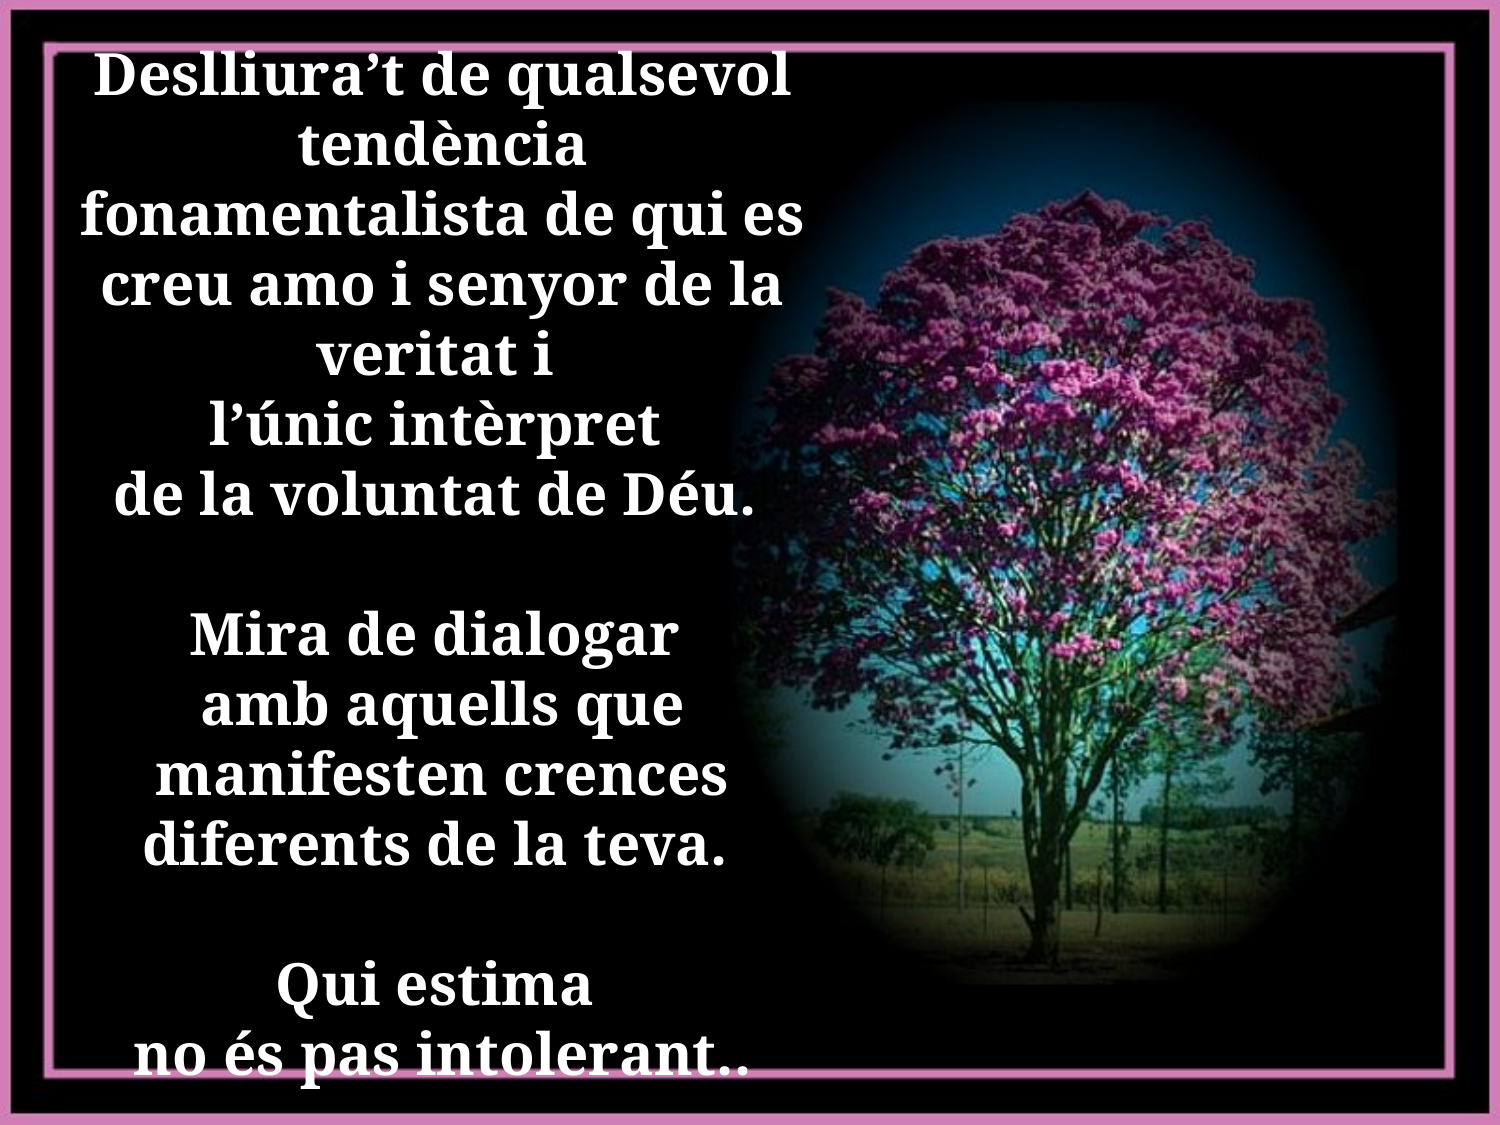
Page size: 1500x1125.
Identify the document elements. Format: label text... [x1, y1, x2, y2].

text_box Deslliura’t de qualsevol tendència fonamentalista de qui es creu amo i senyor de la veritat i l’únic intèrpret de la voluntat de Déu. Mira de dialogar amb aquells que manifesten crences diferents de la teva. Qui estima no és pas intolerant.. [58, 29, 827, 1095]
picture [0, 0, 1500, 1125]
